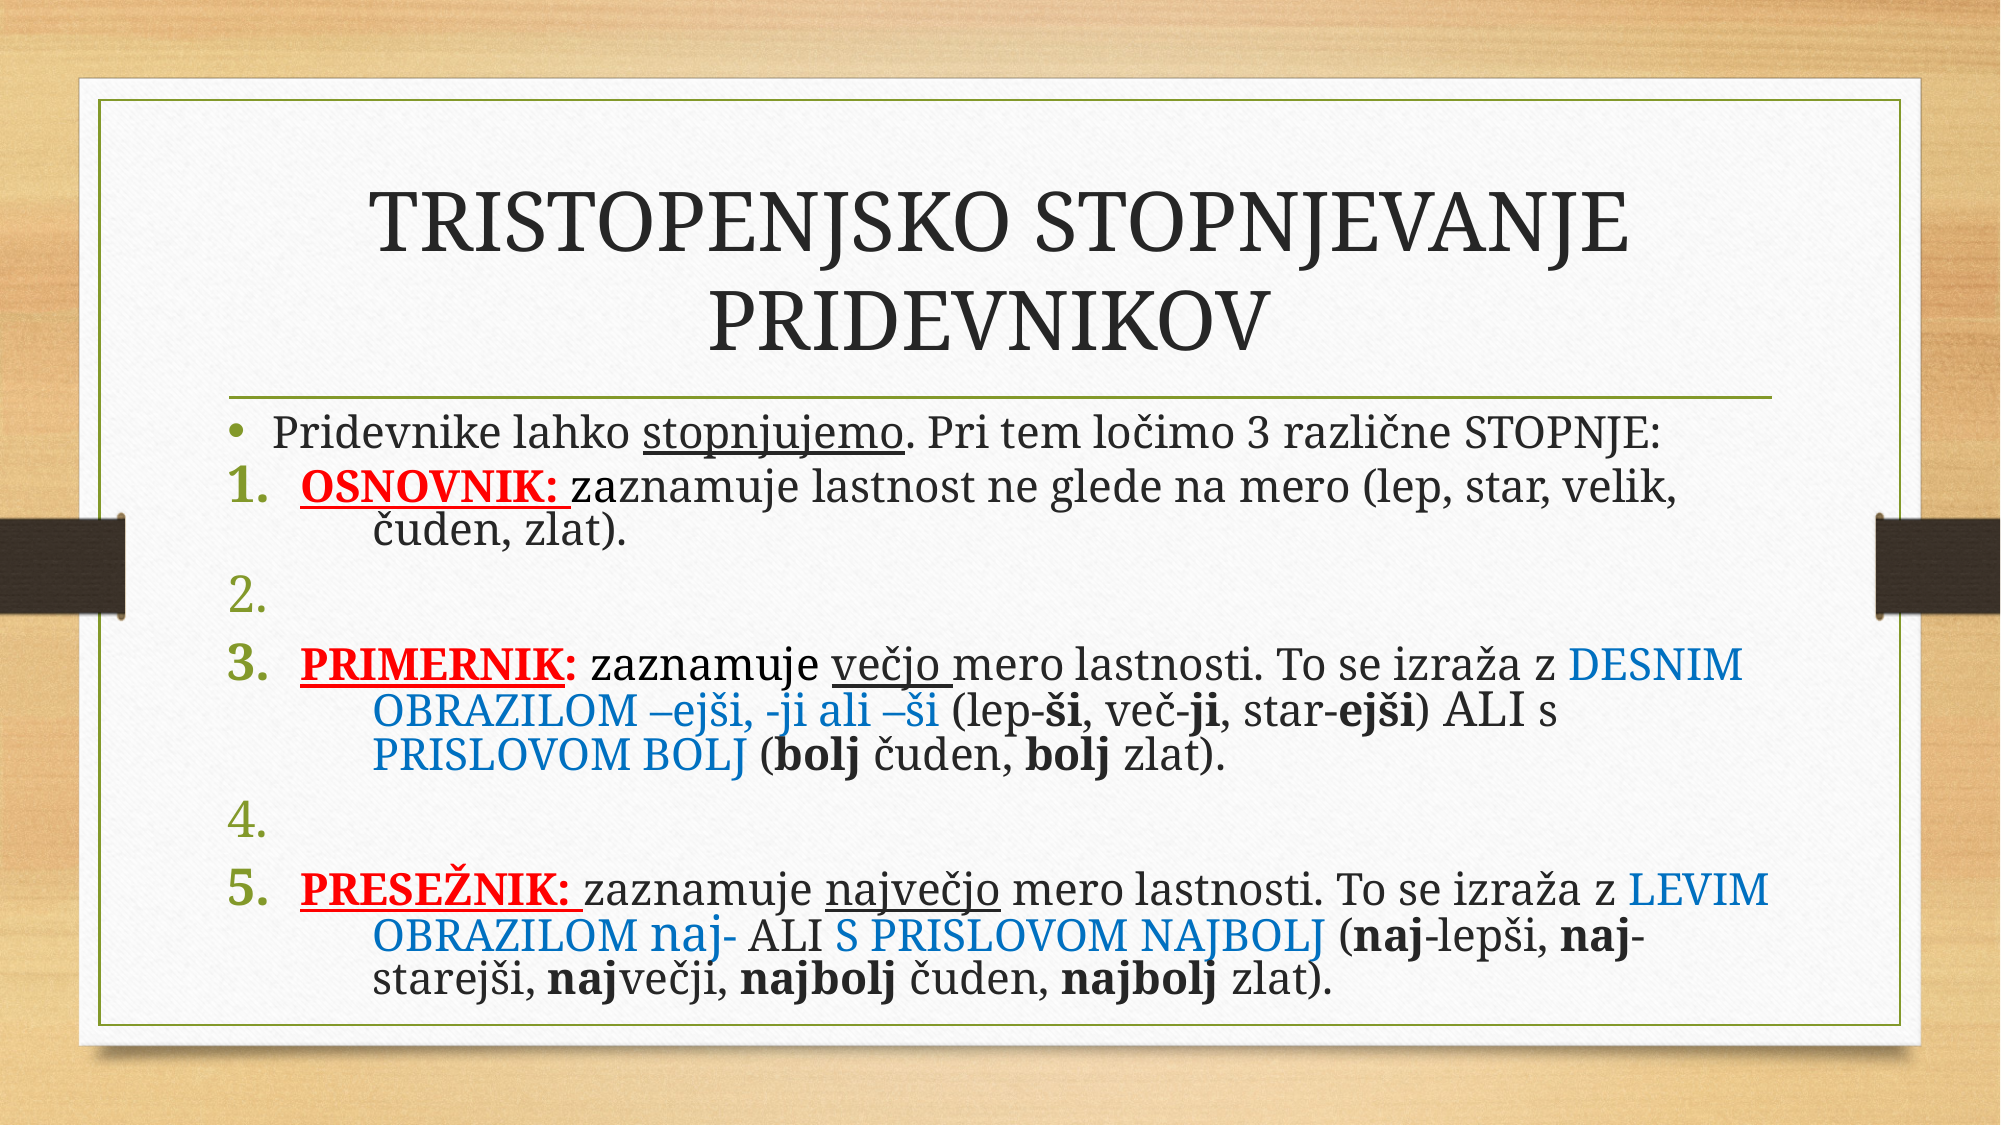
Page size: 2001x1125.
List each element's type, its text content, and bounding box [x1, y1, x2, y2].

list Pridevnike lahko stopnjujemo. Pri tem ločimo 3 različne STOPNJE: OSNOVNIK: zaznamuje lastnost ne glede na mero (lep, star, velik, čuden, zlat). PRIMERNIK: zaznamuje večjo mero lastnosti. To se izraža z DESNIM OBRAZILOM –ejši, -ji ali –ši (lep-ši, več-ji, star-ejši) ALI s PRISLOVOM BOLJ (bolj čuden, bolj zlat). PRESEŽNIK: zaznamuje največjo mero lastnosti. To se izraža z LEVIM OBRAZILOM naj- ALI S PRISLOVOM NAJBOLJ (naj-lepši, naj-starejši, največji, najbolj čuden, najbolj zlat). [212, 406, 1788, 1068]
title TRISTOPENJSKO STOPNJEVANJE PRIDEVNIKOV [212, 161, 1788, 376]
